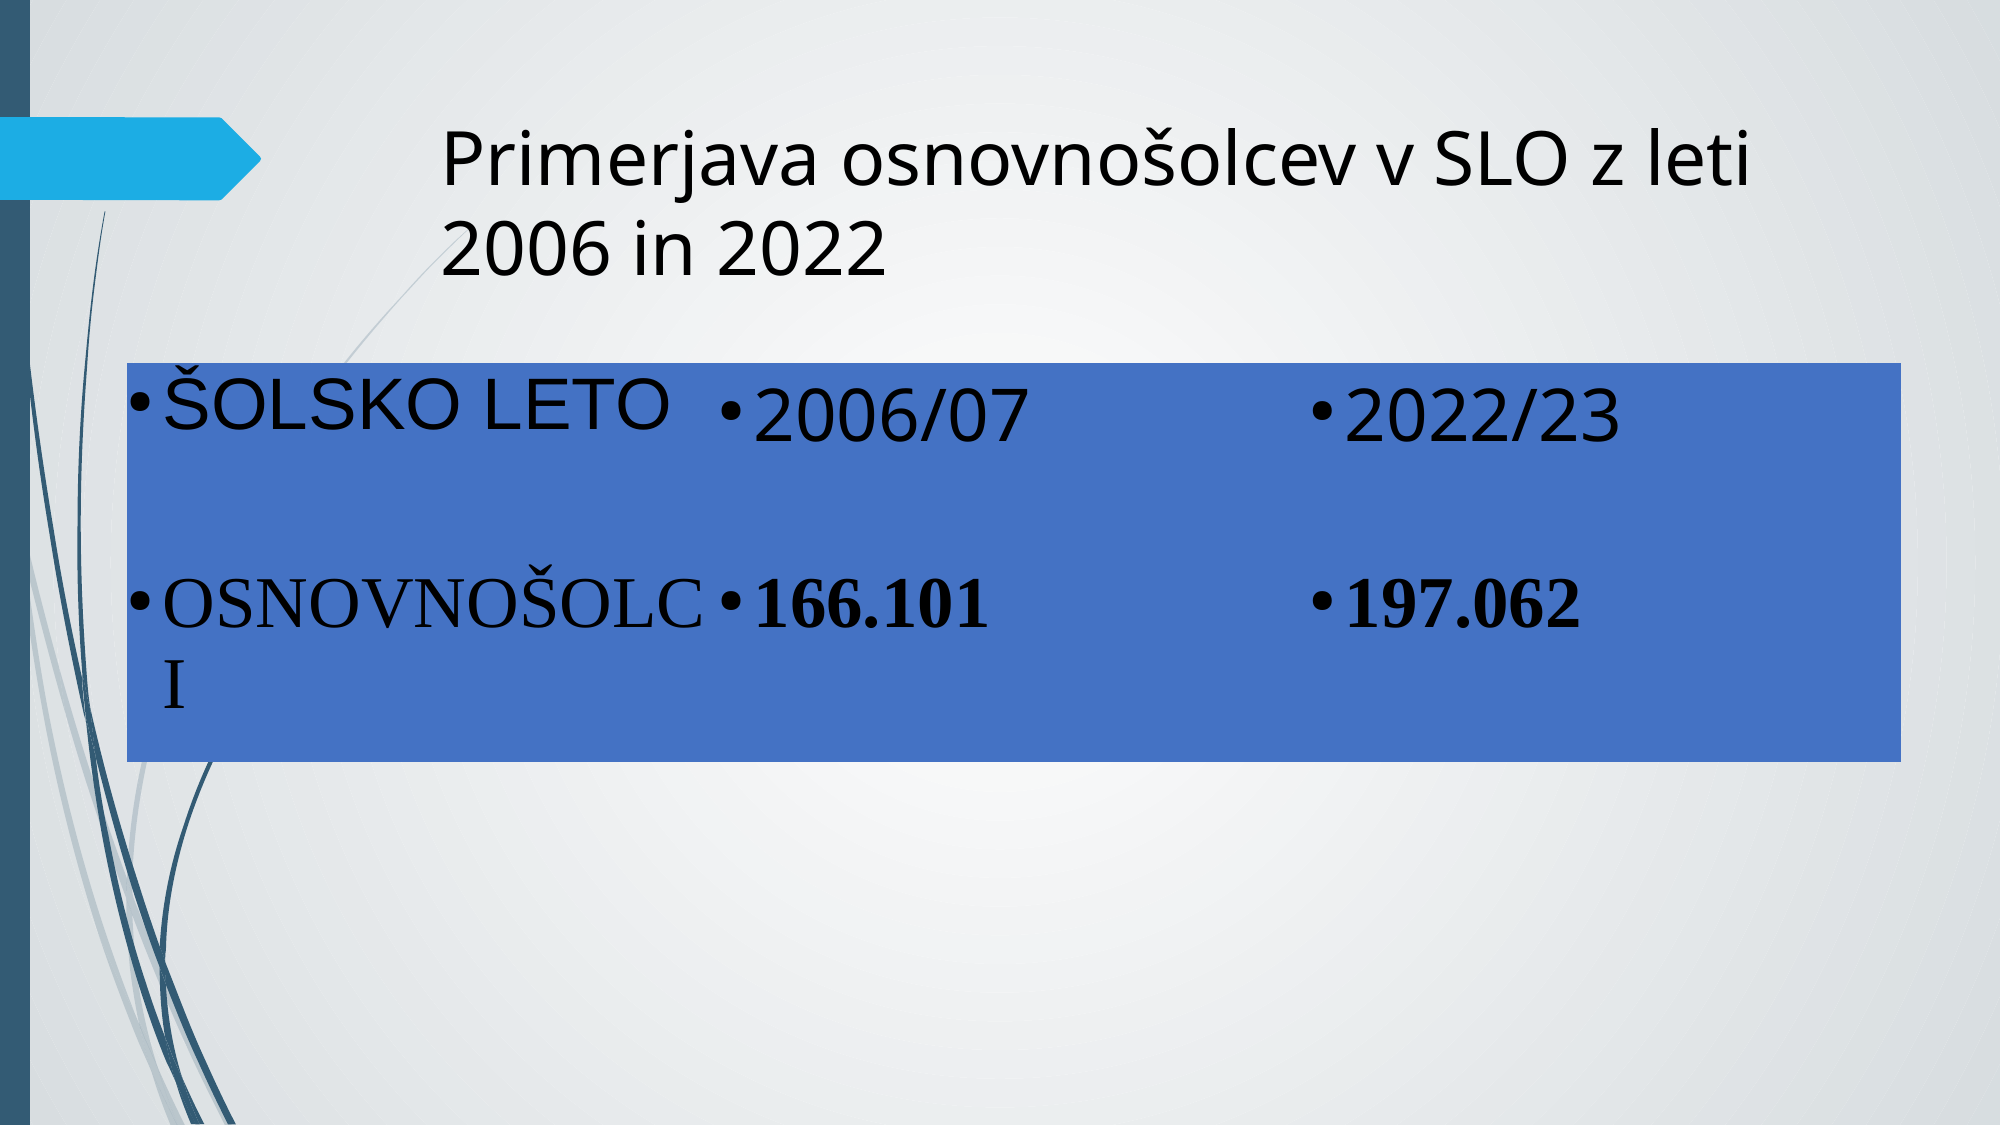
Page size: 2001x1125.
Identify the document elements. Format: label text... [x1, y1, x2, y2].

table_cell OSNOVNOŠOLCI [127, 563, 718, 762]
table_header ŠOLSKO LETO [127, 363, 718, 563]
title Primerjava osnovnošolcev v SLO z leti 2006 in 2022 [425, 102, 1888, 313]
table_cell 197.062 [1309, 563, 1901, 762]
table_cell 166.101 [718, 563, 1309, 762]
table_header 2006/07 [718, 363, 1309, 563]
table_header 2022/23 [1309, 363, 1901, 563]
